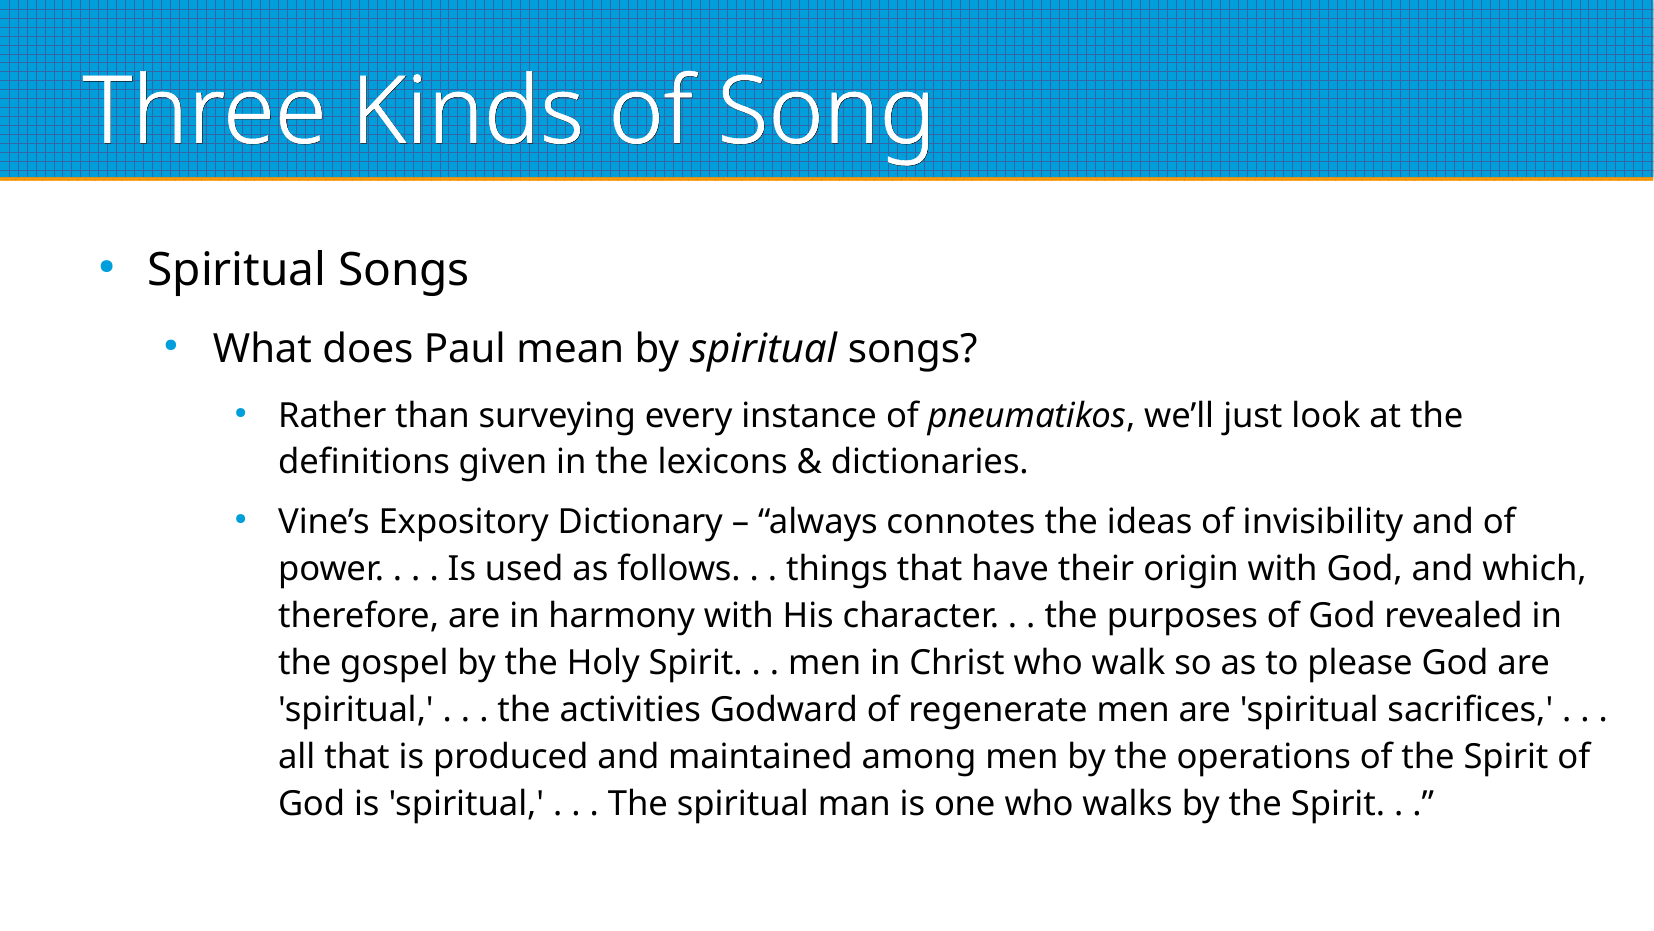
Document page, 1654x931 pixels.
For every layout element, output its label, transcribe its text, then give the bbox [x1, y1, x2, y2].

title Three Kinds of Song [82, 14, 1571, 171]
list Spiritual Songs What does Paul mean by spiritual songs? Rather than surveying every instance of pneumatikos, we’ll just look at the definitions given in the lexicons & dictionaries. Vine’s Expository Dictionary – “always connotes the ideas of invisibility and of power. . . . Is used as follows. . . things that have their origin with God, and which, therefore, are in harmony with His character. . . the purposes of God revealed in the gospel by the Holy Spirit. . . men in Christ who walk so as to please God are 'spiritual,' . . . the activities Godward of regenerate men are 'spiritual sacrifices,' . . . all that is produced and maintained among men by the operations of the Spirit of God is 'spiritual,' . . . The spiritual man is one who walks by the Spirit. . .” [82, 236, 1613, 863]
